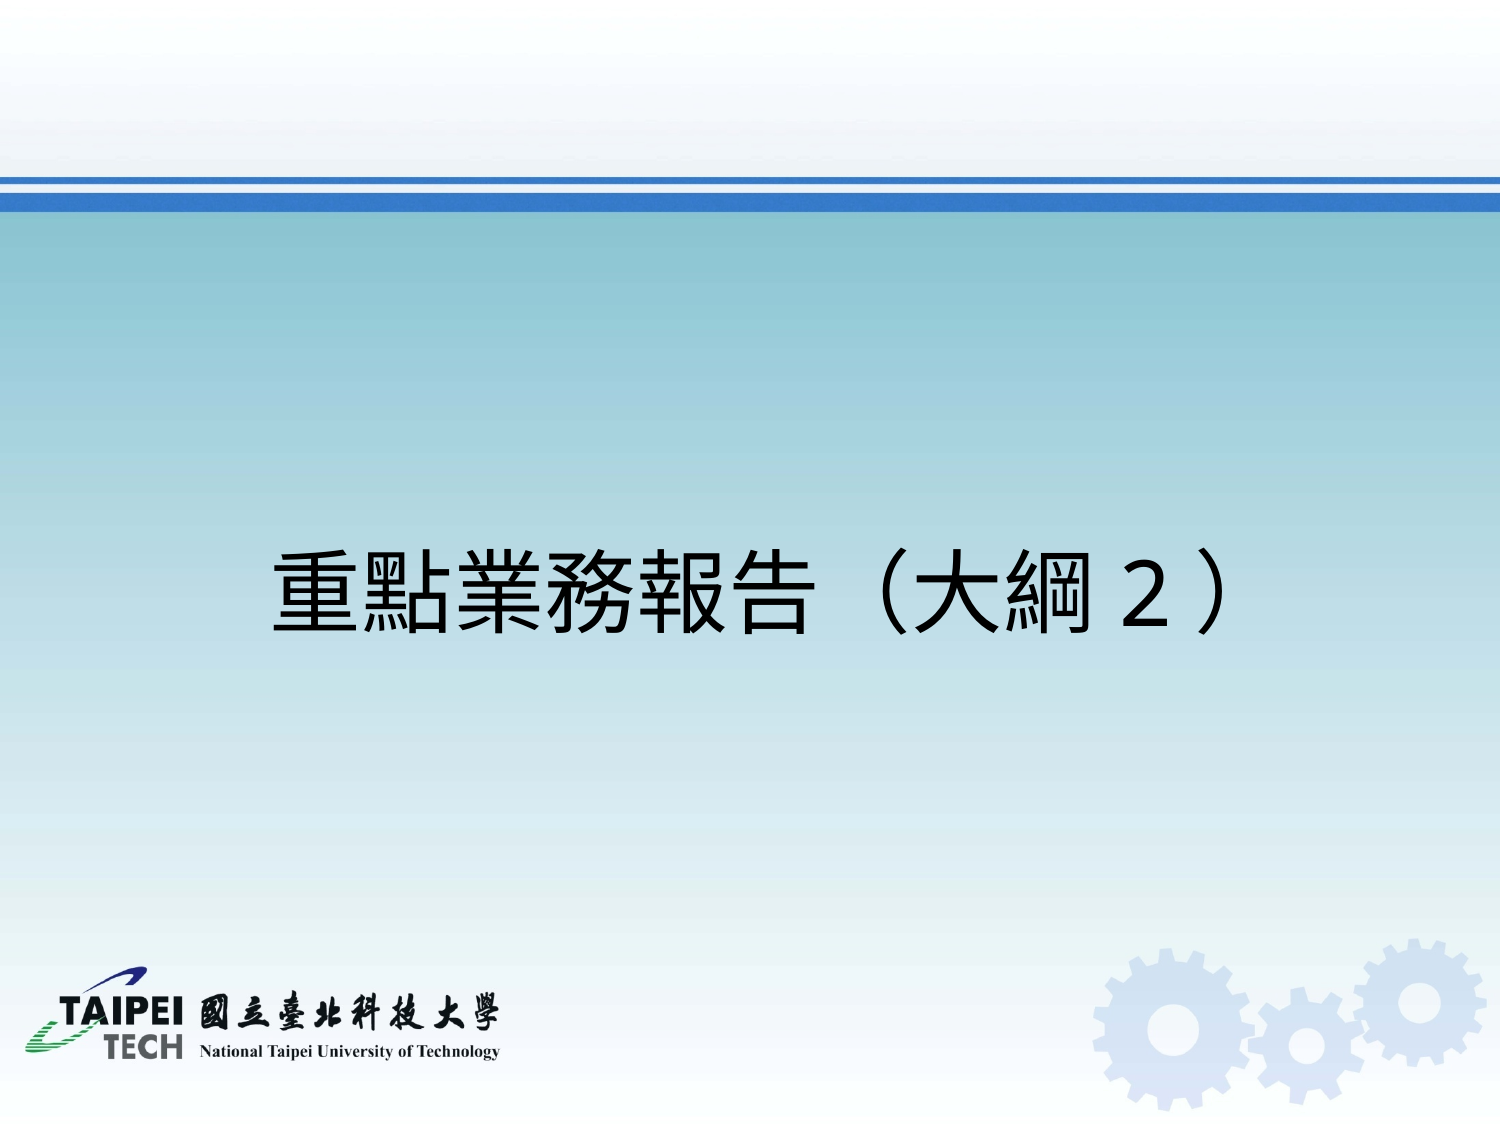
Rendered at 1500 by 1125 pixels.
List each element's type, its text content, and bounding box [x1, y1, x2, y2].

list 重點業務報告（大綱2） [100, 527, 1400, 728]
